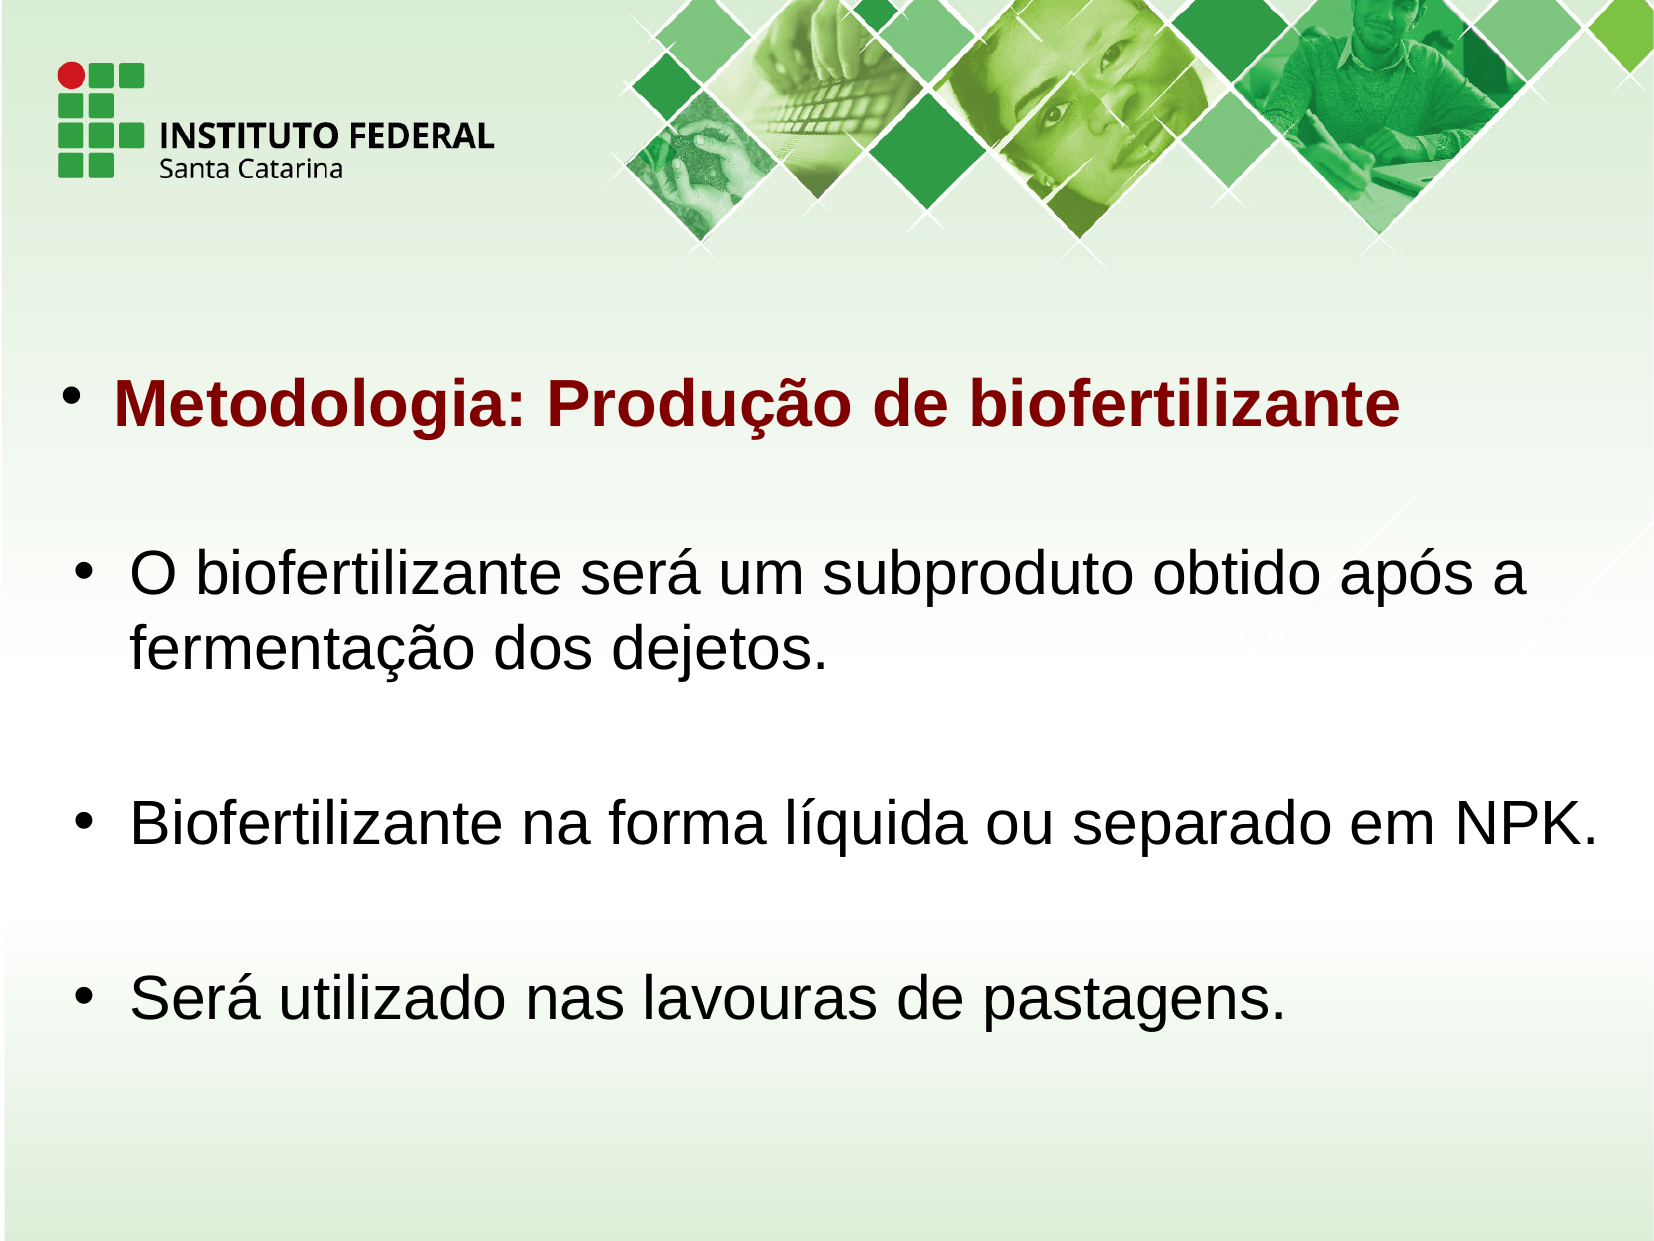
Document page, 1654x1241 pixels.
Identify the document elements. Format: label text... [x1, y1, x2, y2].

picture [1, 0, 1654, 1241]
text_box Metodologia: Produção de biofertilizante O biofertilizante será um subproduto obtido após a fermentação dos dejetos. Biofertilizante na forma líquida ou separado em NPK. Será utilizado nas lavouras de pastagens. [42, 266, 1654, 1213]
